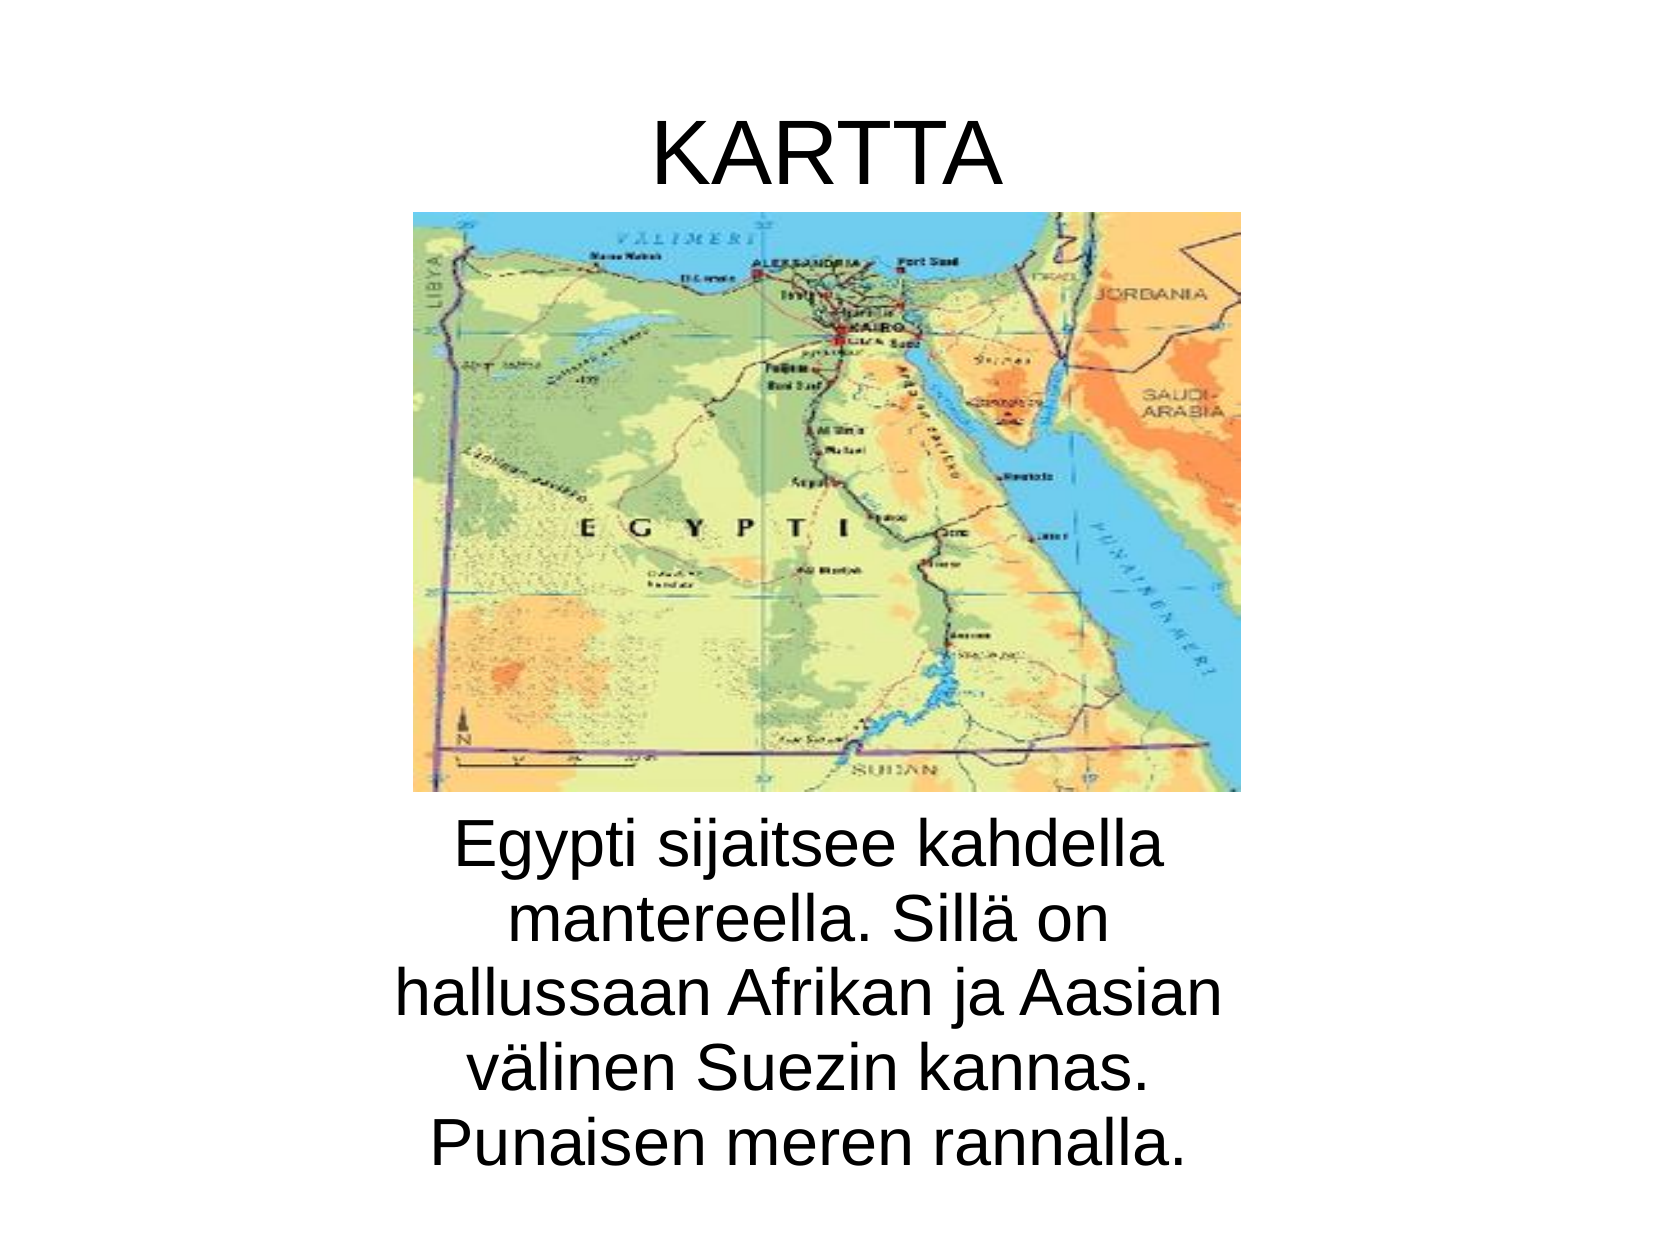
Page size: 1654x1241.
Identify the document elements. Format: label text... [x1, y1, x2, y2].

title KARTTA [82, 49, 1571, 257]
picture [413, 212, 1241, 792]
subtitle Egypti sijaitsee kahdella mantereella. Sillä on hallussaan Afrikan ja Aasian välinen Suezin kannas. Punaisen meren rannalla. [377, 805, 1241, 1180]
